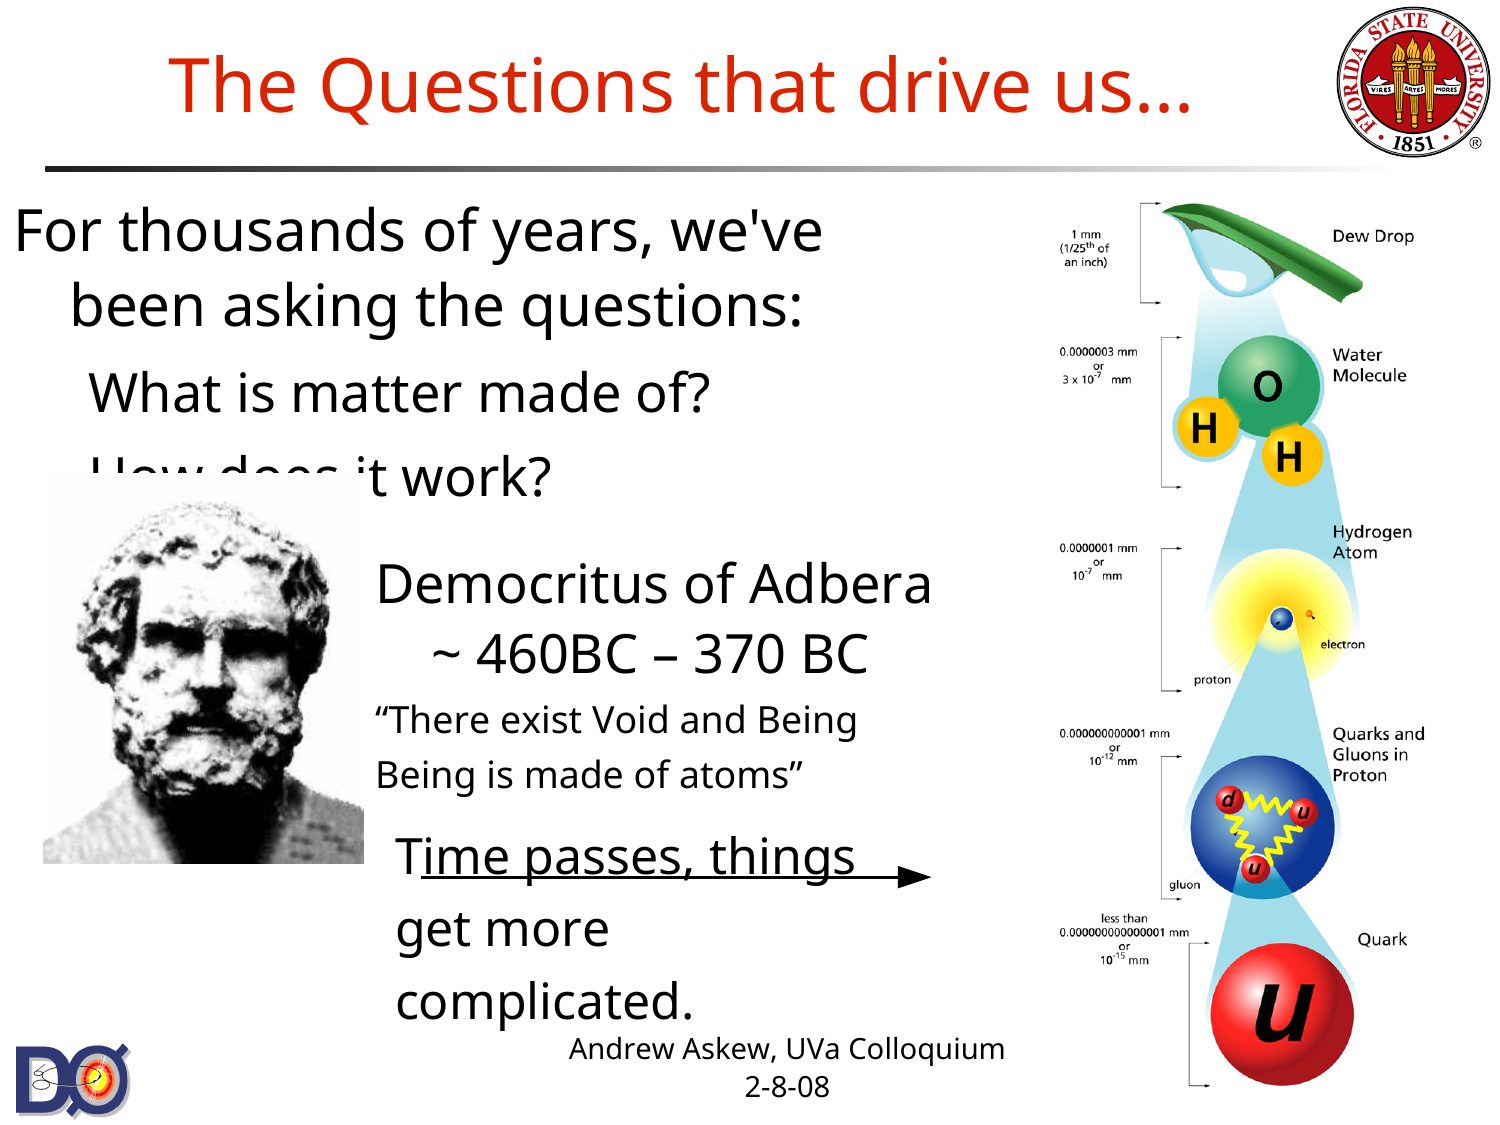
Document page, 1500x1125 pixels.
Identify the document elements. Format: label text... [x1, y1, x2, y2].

text_box Time passes, things get more complicated. [394, 816, 917, 935]
title The Questions that drive us... [168, 29, 1313, 137]
list Democritus of Adbera ~ 460BC – 370 BC “There exist Void and Being Being is made of atoms” [374, 456, 995, 750]
list For thousands of years, we've been asking the questions: What is matter made of? How does it work? [13, 190, 938, 575]
picture [1335, 5, 1492, 159]
picture [9, 1042, 134, 1122]
picture [1025, 173, 1476, 1100]
picture [43, 473, 364, 864]
